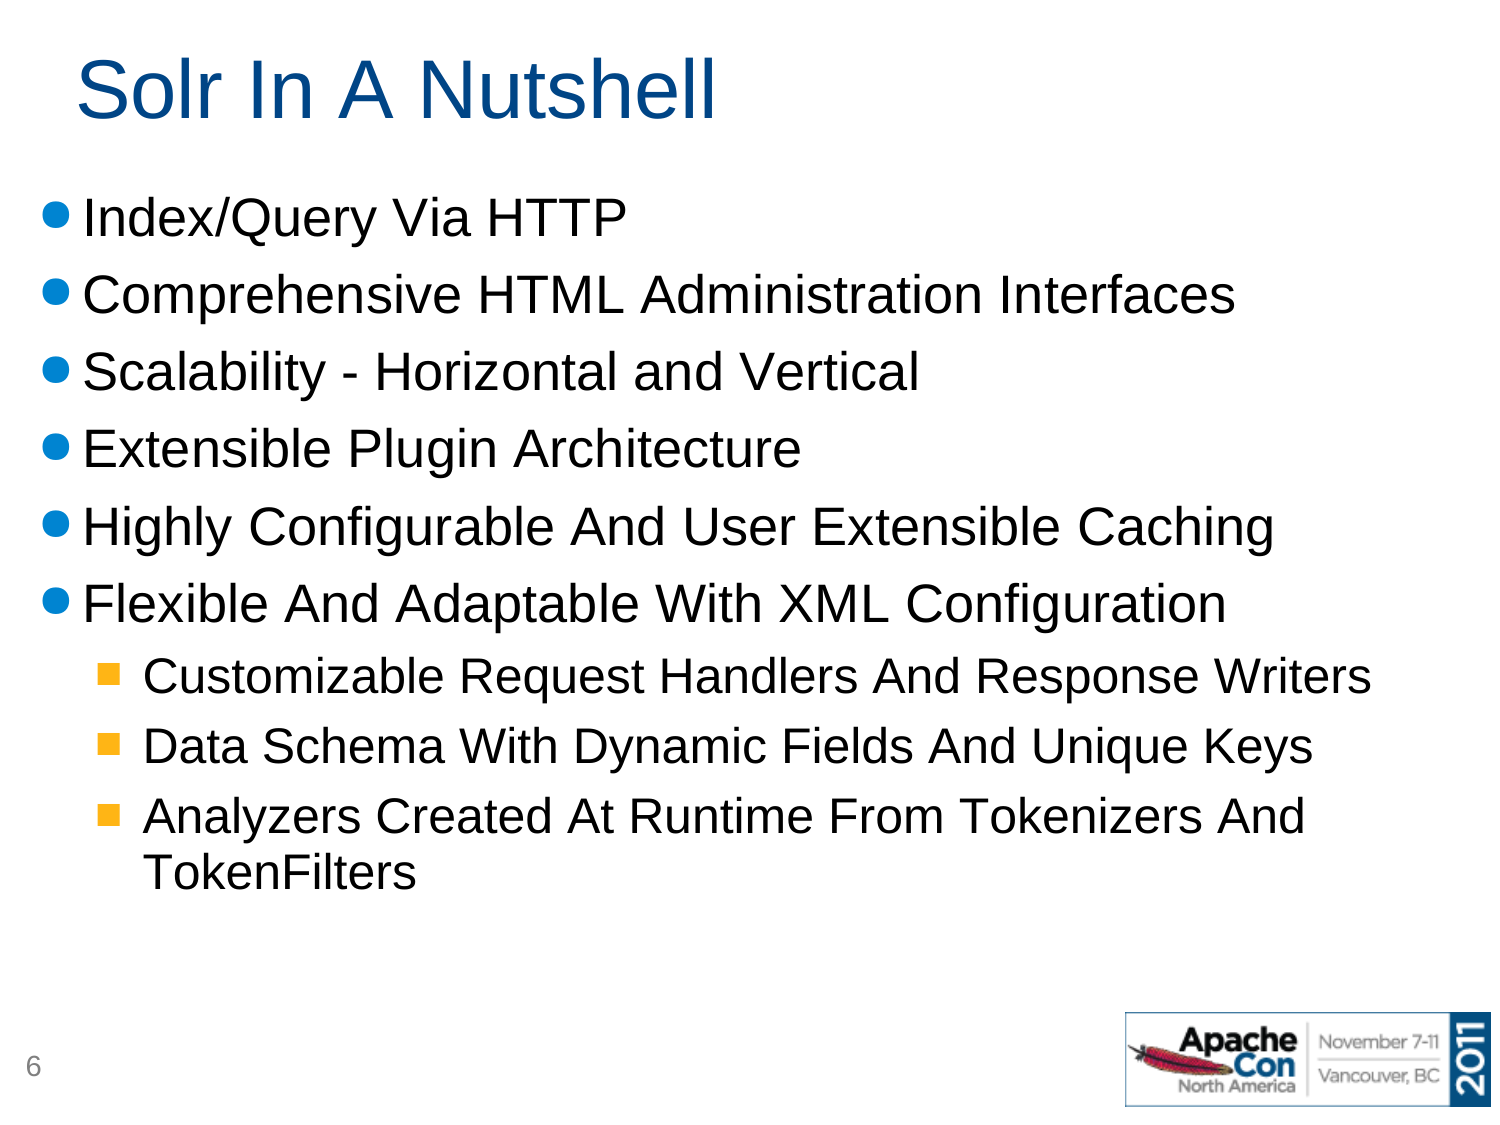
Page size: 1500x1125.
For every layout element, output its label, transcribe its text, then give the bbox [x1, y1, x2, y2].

list Index/Query Via HTTP Comprehensive HTML Administration Interfaces Scalability - Horizontal and Vertical Extensible Plugin Architecture Highly Configurable And User Extensible Caching Flexible And Adaptable With XML Configuration Customizable Request Handlers And Response Writers Data Schema With Dynamic Fields And Unique Keys Analyzers Created At Runtime From Tokenizers And TokenFilters [37, 187, 1463, 991]
title Solr In A Nutshell [75, 0, 1425, 181]
picture [1125, 1012, 1491, 1107]
